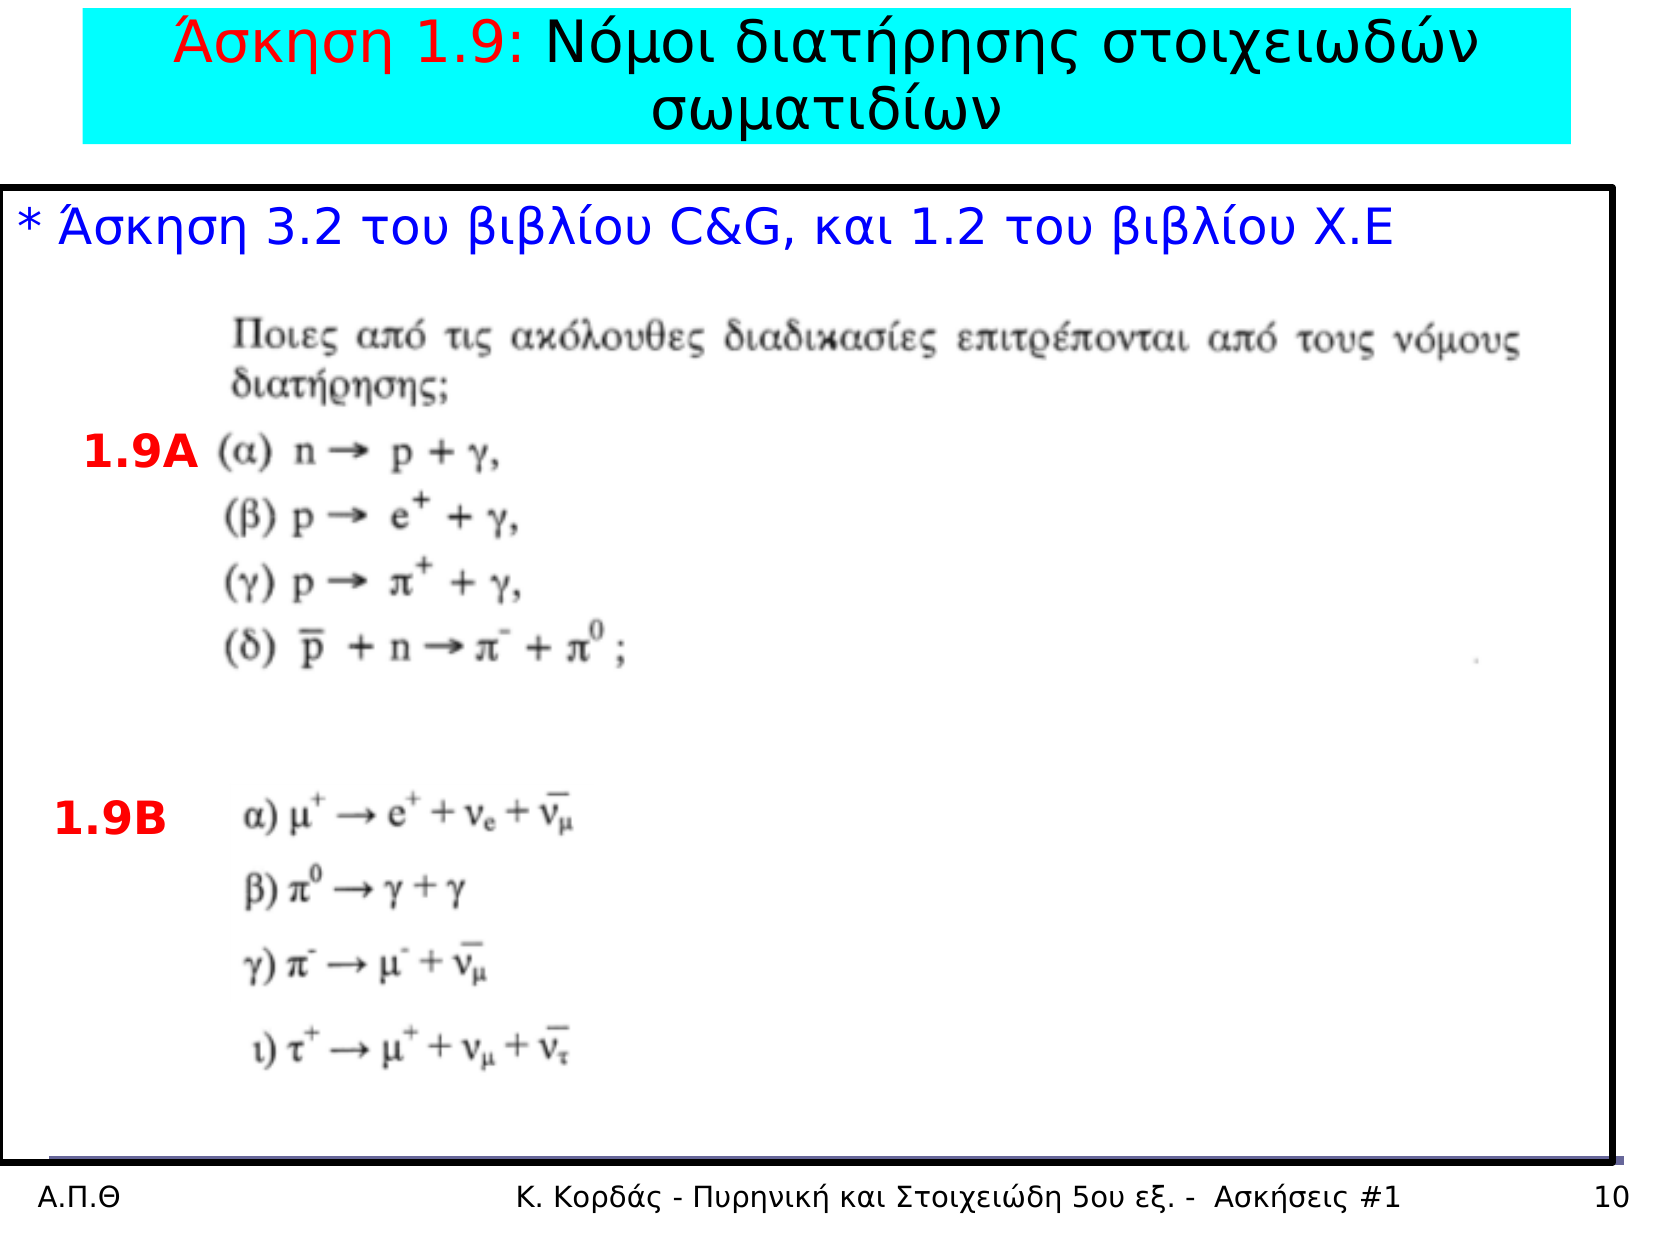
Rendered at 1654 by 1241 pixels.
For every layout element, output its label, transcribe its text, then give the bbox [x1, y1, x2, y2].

picture [229, 783, 594, 1002]
text_box * Άσκηση 3.2 του βιβλίου C&G, και 1.2 του βιβλίου Χ.Ε [0, 187, 1613, 1163]
text_box 1.9A [67, 418, 214, 531]
picture [241, 1010, 599, 1084]
picture [210, 310, 1530, 686]
title Άσκηση 1.9: Νόμοι διατήρησης στοιχειωδών σωματιδίων [82, 8, 1571, 145]
text_box 1.9B [37, 784, 183, 897]
